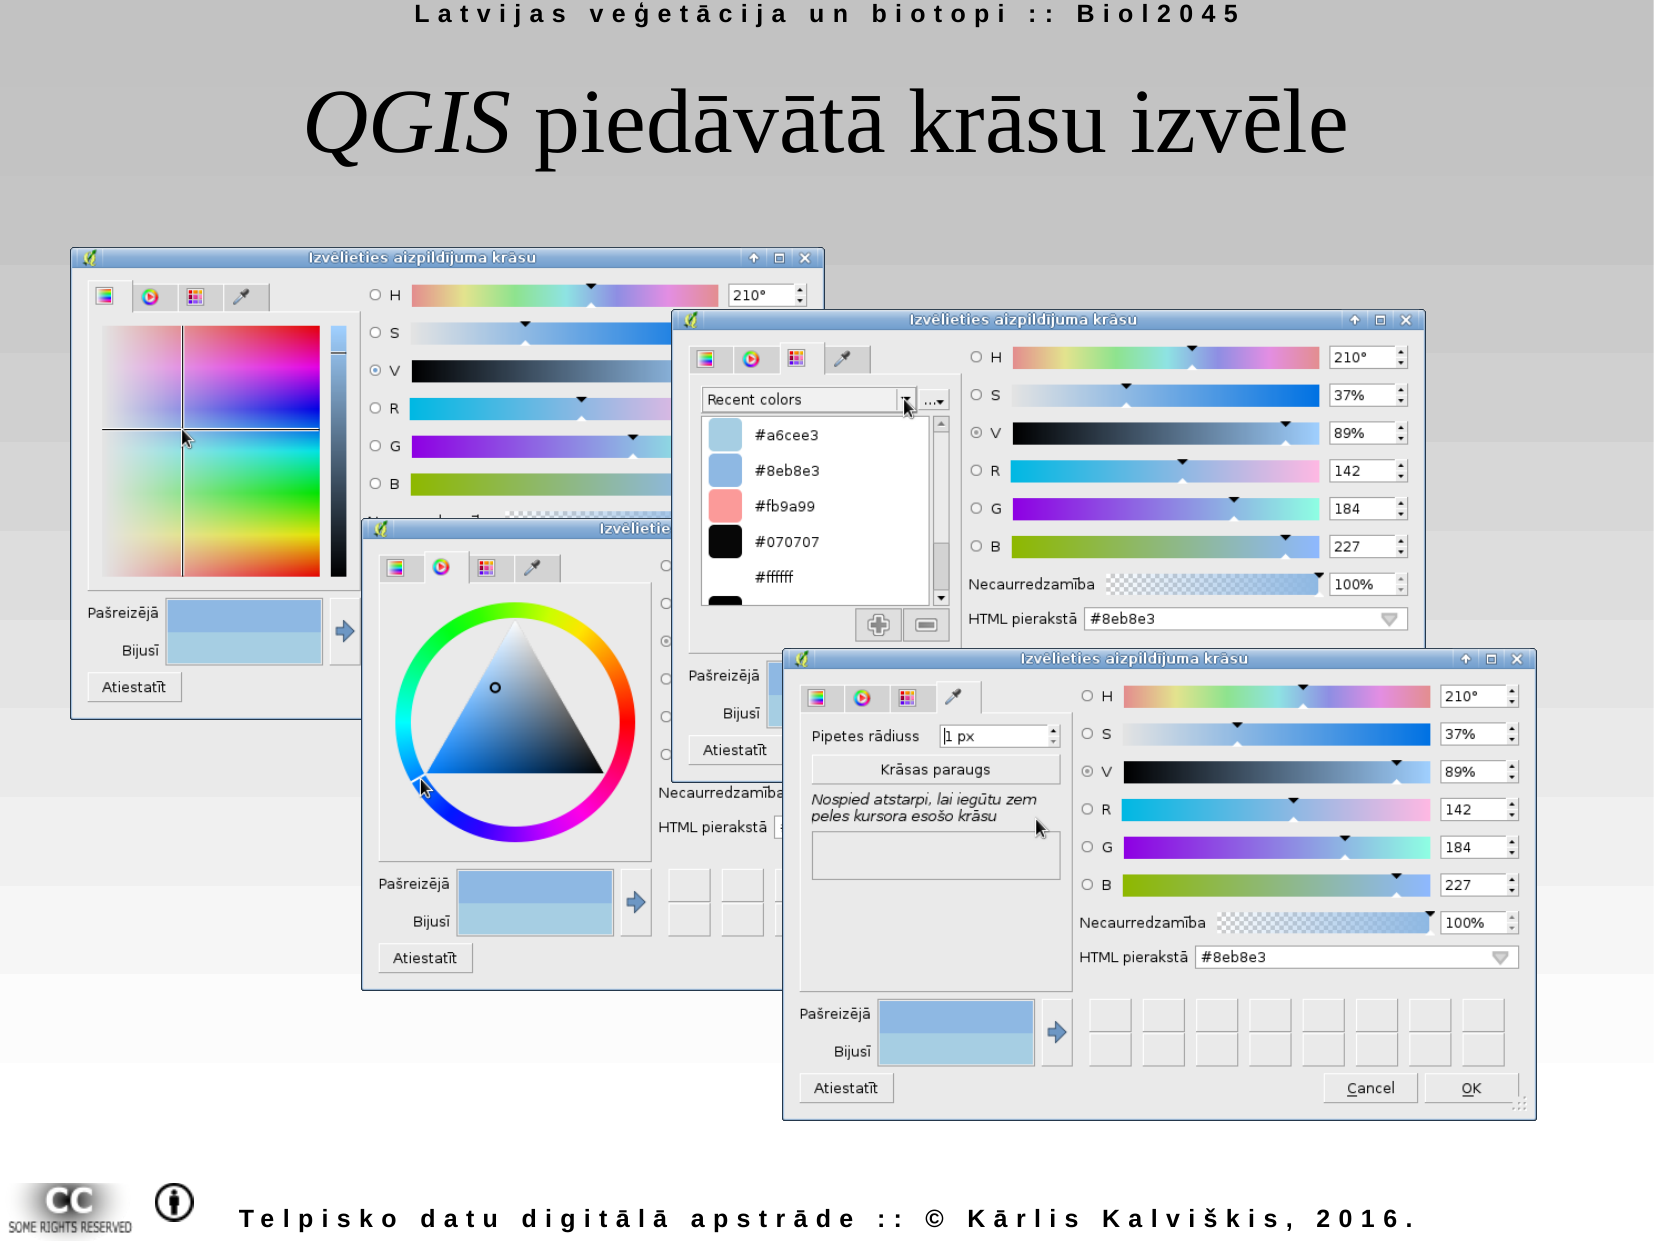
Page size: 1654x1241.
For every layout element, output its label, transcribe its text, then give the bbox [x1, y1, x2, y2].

picture [0, 0, 1654, 1241]
title QGIS piedāvātā krāsu izvēle [29, 49, 1625, 296]
